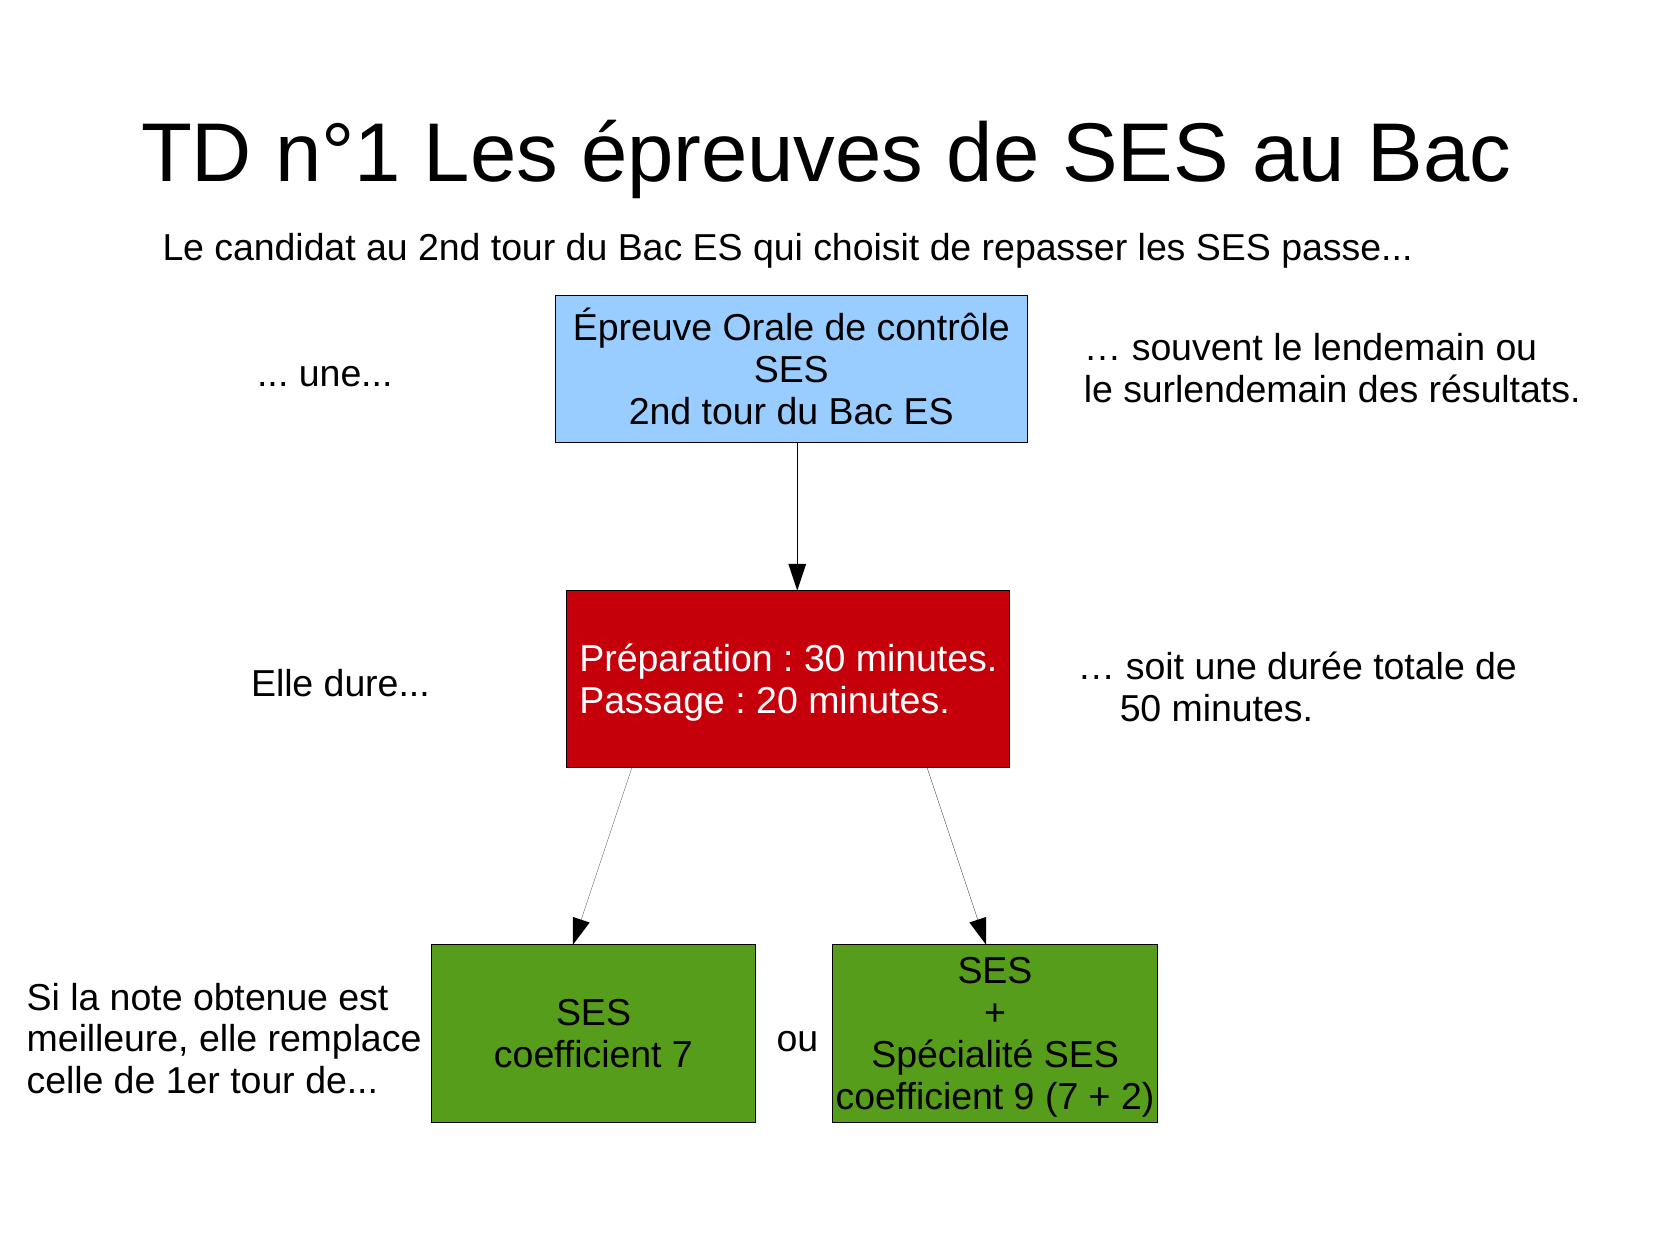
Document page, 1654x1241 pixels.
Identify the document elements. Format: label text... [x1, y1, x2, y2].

text_box ... une... [147, 345, 502, 403]
text_box Épreuve Orale de contrôle SES 2nd tour du Bac ES [555, 295, 1028, 443]
text_box Elle dure... [236, 655, 446, 713]
text_box Si la note obtenue est meilleure, elle remplace celle de 1er tour de... [11, 968, 438, 1110]
text_box ou [761, 1009, 834, 1067]
text_box … soit une durée totale de 50 minutes. [1062, 637, 1533, 737]
text_box SES coefficient 7 [431, 944, 756, 1123]
text_box … souvent le lendemain ou le surlendemain des résultats. [1069, 318, 1597, 418]
text_box SES + Spécialité SES coefficient 9 (7 + 2) [832, 944, 1158, 1123]
title TD n°1 Les épreuves de SES au Bac [82, 49, 1571, 257]
text_box Préparation : 30 minutes. Passage : 20 minutes. [566, 590, 1010, 768]
text_box Le candidat au 2nd tour du Bac ES qui choisit de repasser les SES passe... [147, 218, 1431, 276]
